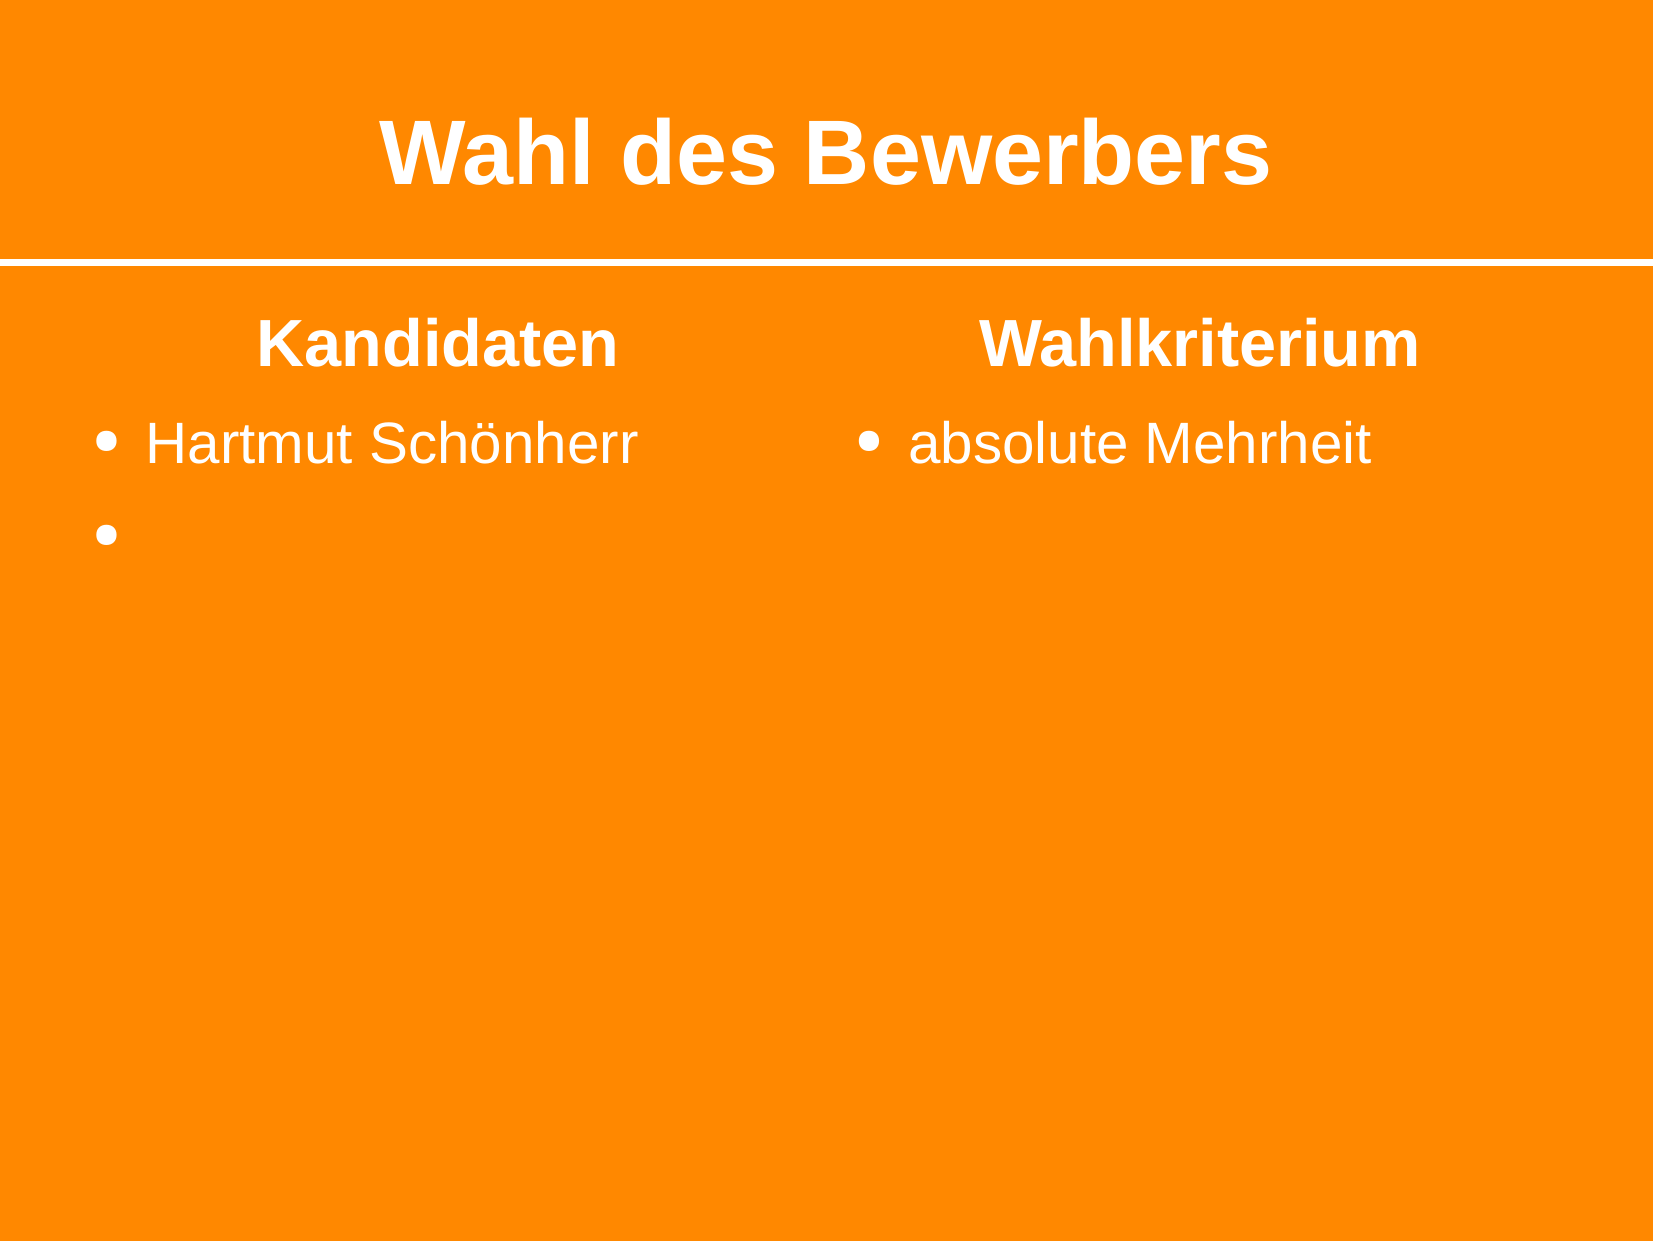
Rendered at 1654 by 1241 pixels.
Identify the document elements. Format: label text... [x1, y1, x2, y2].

list Wahlkriterium absolute Mehrheit [837, 306, 1564, 1111]
title Wahl des Bewerbers [82, 56, 1571, 250]
list Kandidaten Hartmut Schönherr [75, 306, 801, 1111]
